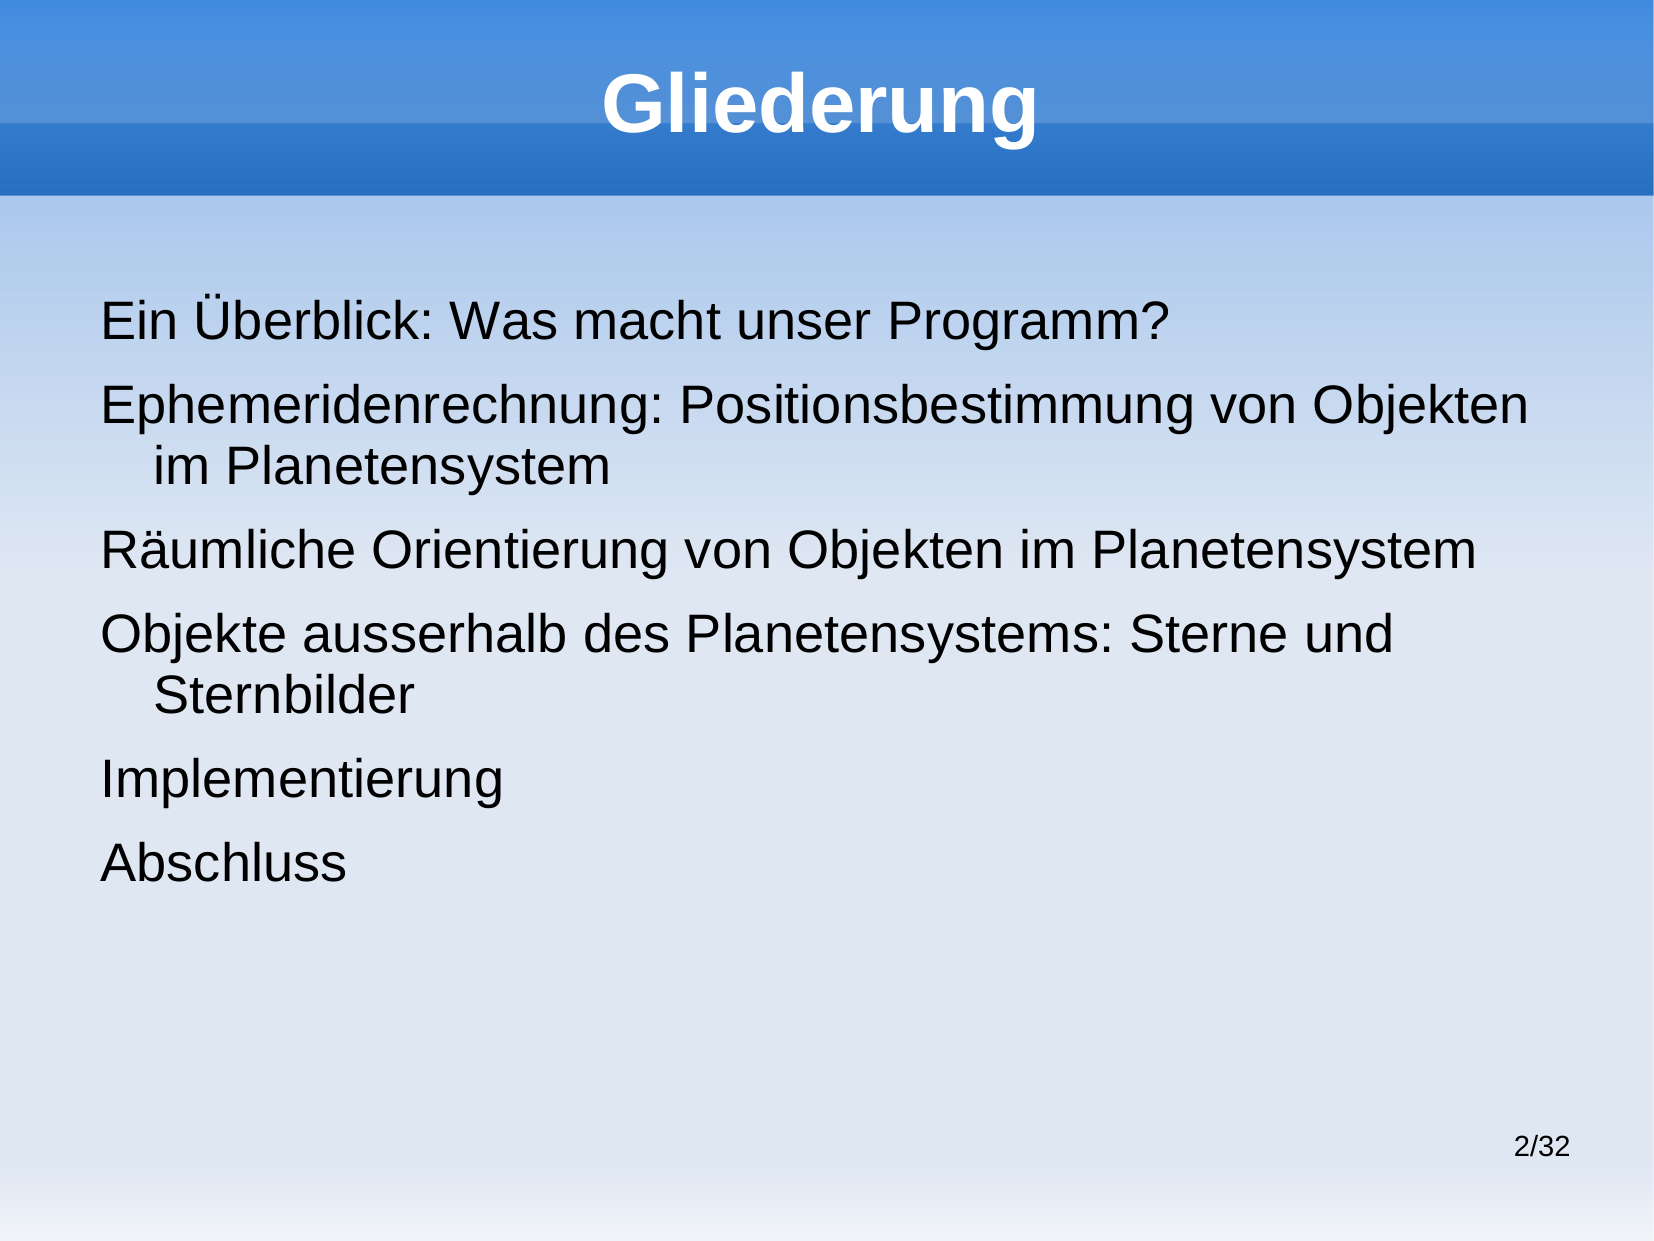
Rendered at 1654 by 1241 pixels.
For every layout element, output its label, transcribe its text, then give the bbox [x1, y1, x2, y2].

list Ein Überblick: Was macht unser Programm? Ephemeridenrechnung: Positionsbestimmung von Objekten im Planetensystem Räumliche Orientierung von Objekten im Planetensystem Objekte ausserhalb des Planetensystems: Sterne und Sternbilder Implementierung Abschluss [82, 290, 1571, 1094]
title Gliederung [76, 0, 1565, 208]
picture [0, 0, 1654, 1241]
